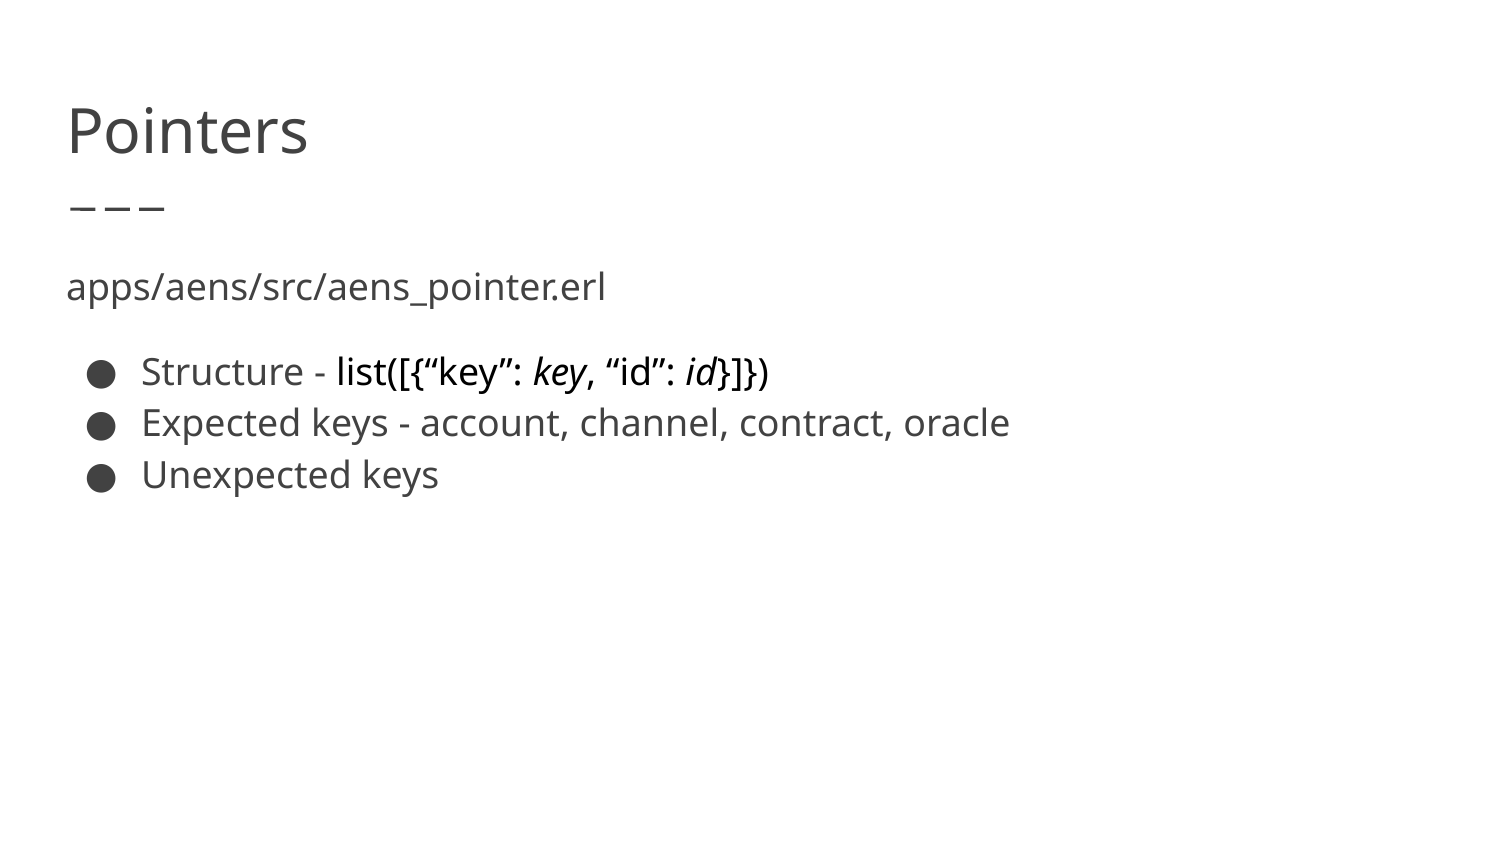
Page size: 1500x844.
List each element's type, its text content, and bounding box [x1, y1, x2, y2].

list apps/aens/src/aens_pointer.erl Structure - list([{“key”: key, “id”: id}]}) Expected keys - account, channel, contract, oracle Unexpected keys [51, 240, 1449, 750]
title Pointers [51, 61, 1449, 182]
